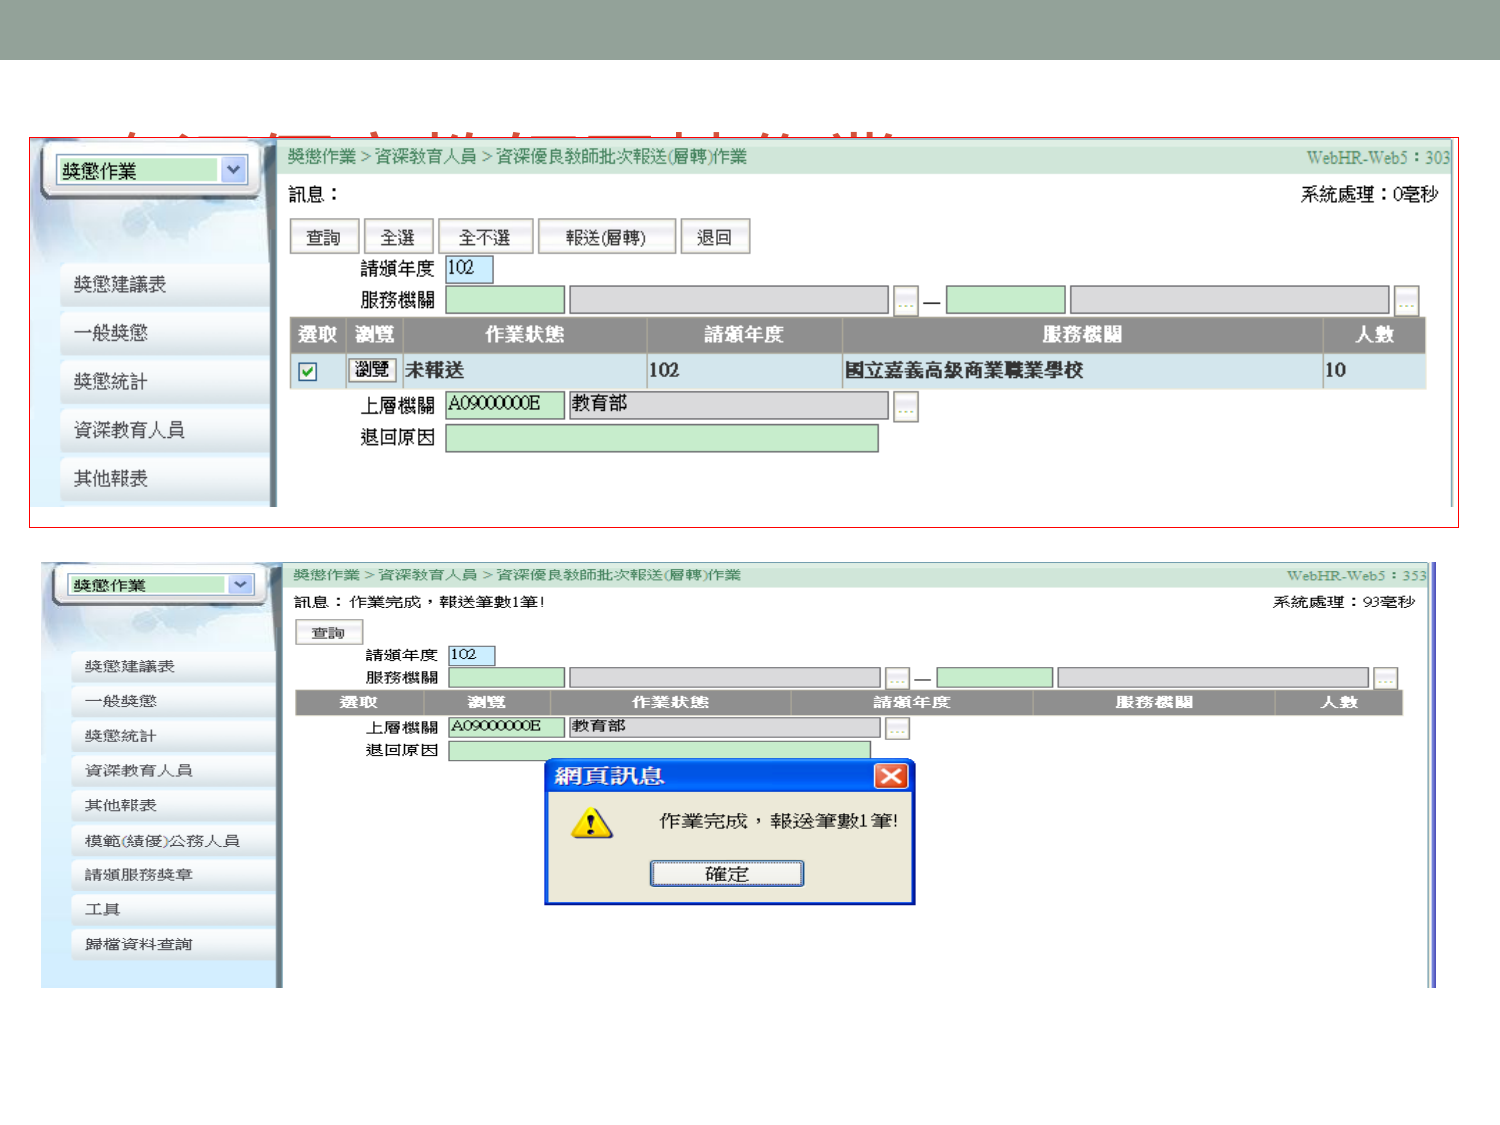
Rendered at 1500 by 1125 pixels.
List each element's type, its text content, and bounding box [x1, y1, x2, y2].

picture [41, 562, 1436, 988]
picture [30, 138, 1454, 507]
title 資深優良教師層轉作業-2 [75, 87, 1425, 137]
